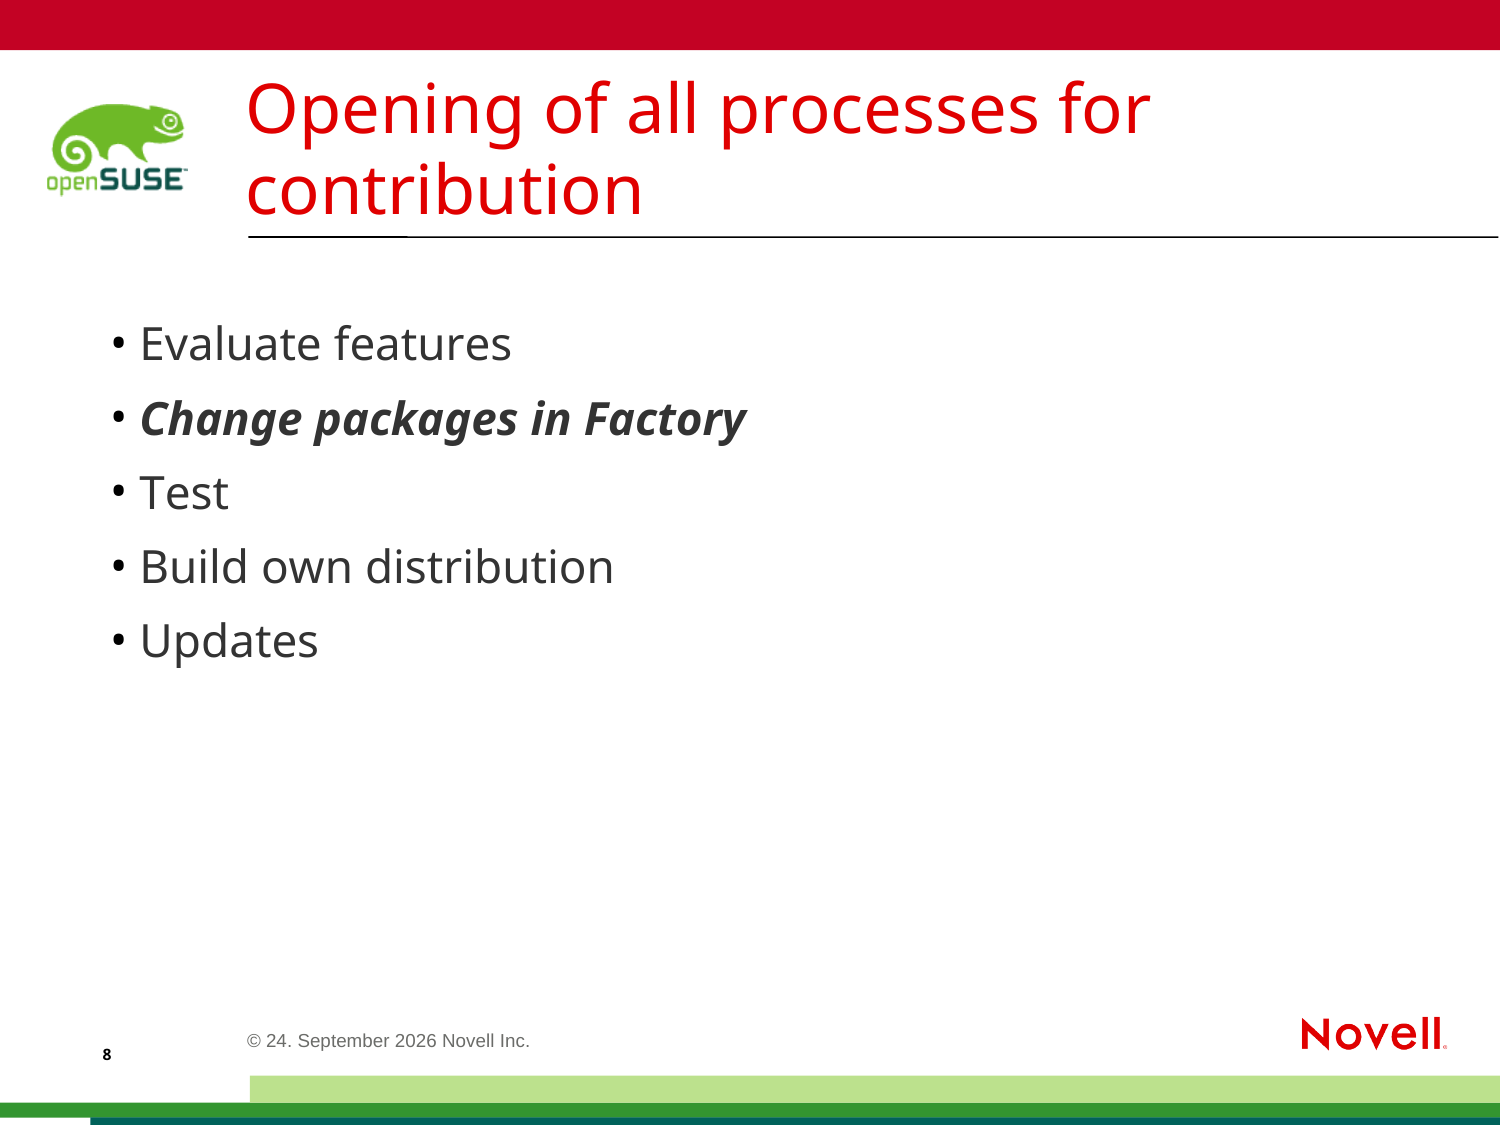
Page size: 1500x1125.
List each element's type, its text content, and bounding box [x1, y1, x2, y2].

picture [1295, 1011, 1453, 1056]
picture [47, 104, 188, 197]
list Evaluate features Change packages in Factory Test Build own distribution Updates [110, 312, 1391, 1022]
title Opening of all processes for contribution [245, 68, 1408, 231]
